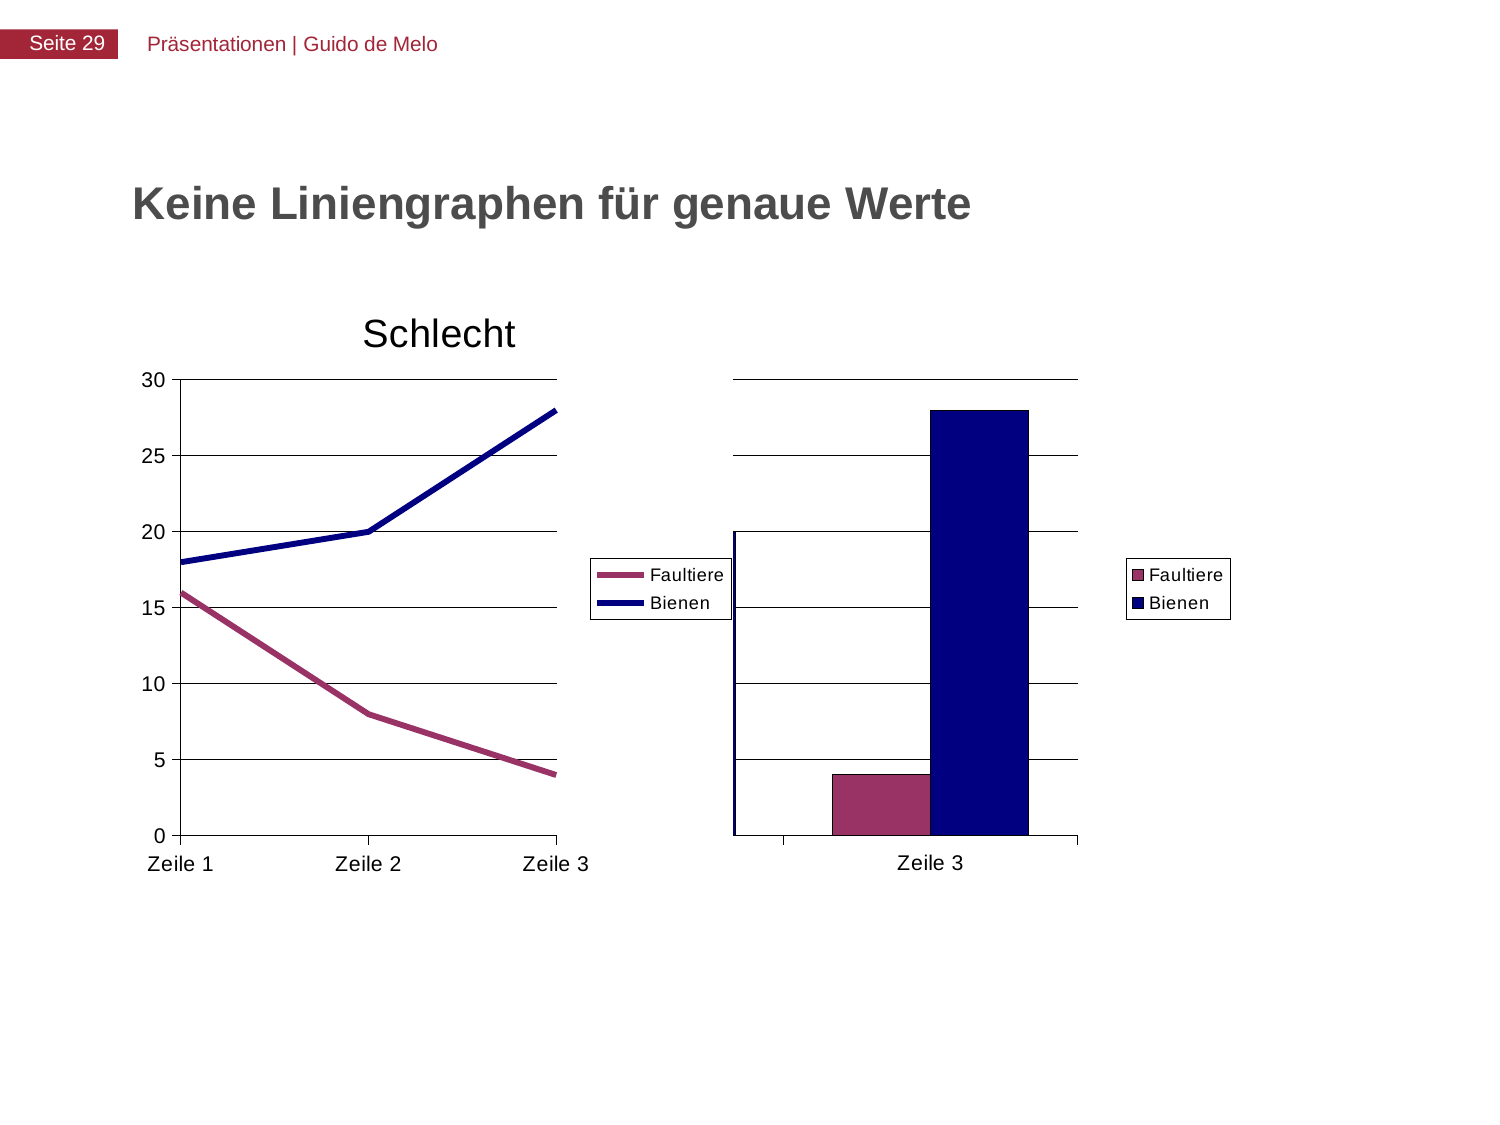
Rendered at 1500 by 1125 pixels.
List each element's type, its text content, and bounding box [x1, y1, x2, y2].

title Keine Liniengraphen für genaue Werte [132, 149, 1413, 258]
chart [766, 287, 1371, 888]
chart [129, 287, 733, 888]
